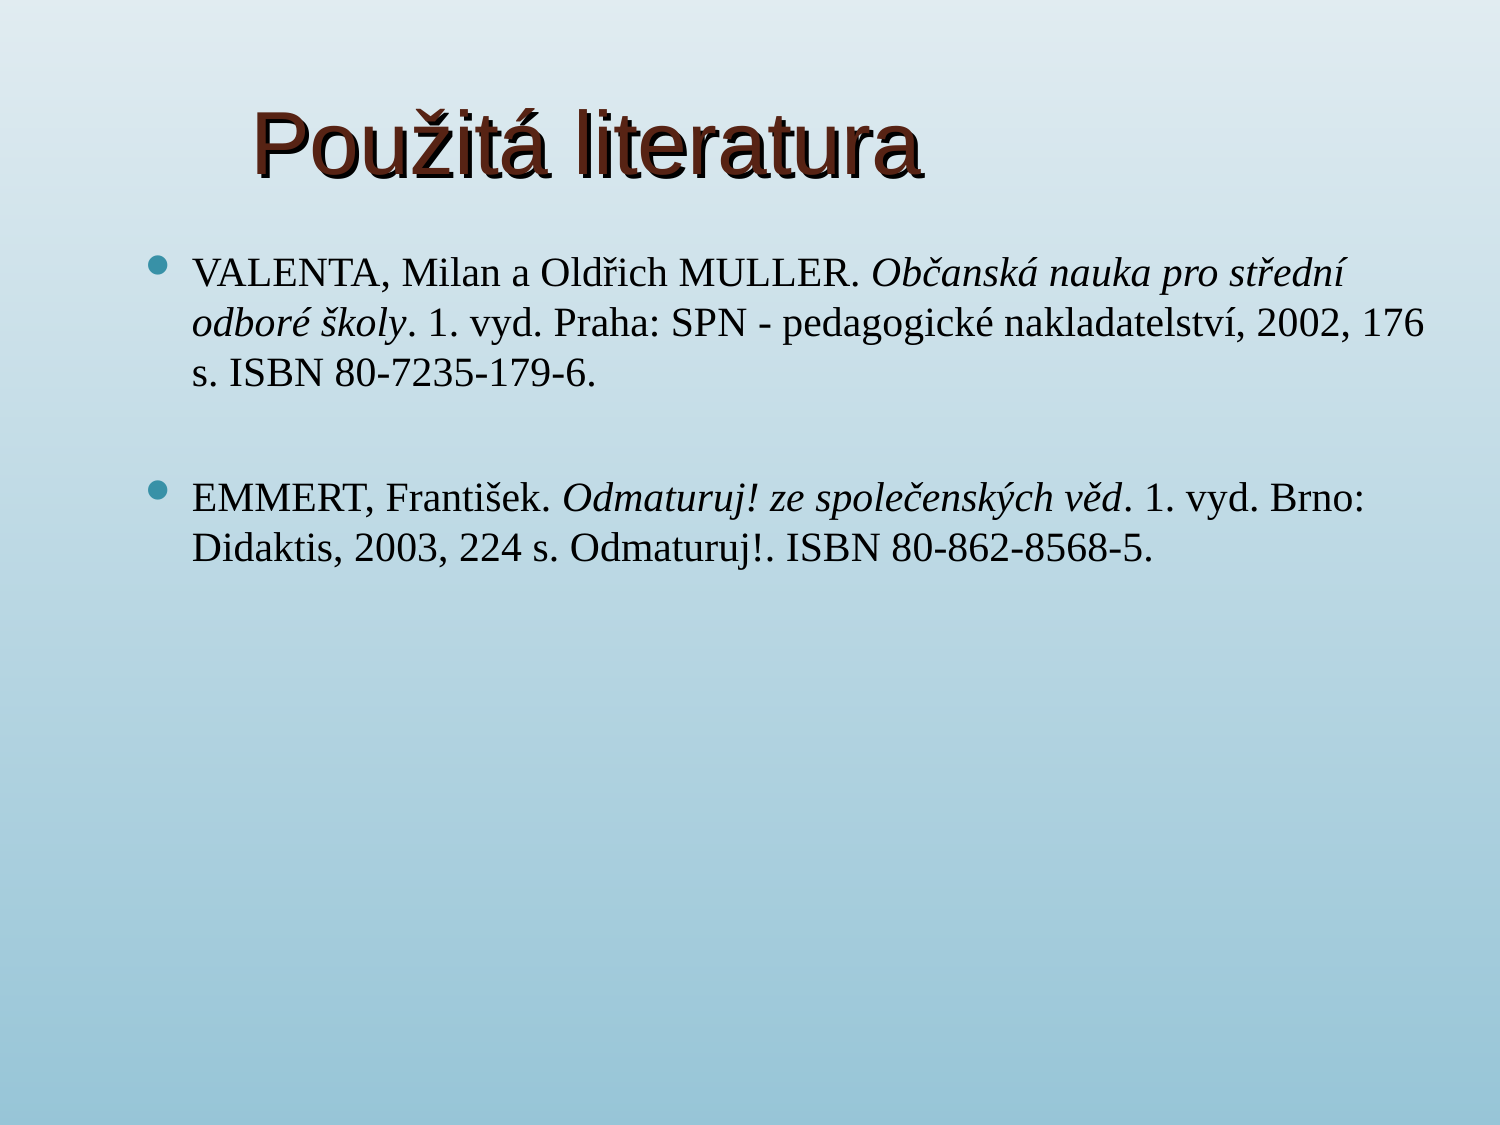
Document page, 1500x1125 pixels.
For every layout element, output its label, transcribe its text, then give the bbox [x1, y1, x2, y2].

list VALENTA, Milan a Oldřich MULLER. Občanská nauka pro střední odboré školy. 1. vyd. Praha: SPN - pedagogické nakladatelství, 2002, 176 s. ISBN 80-7235-179-6. EMMERT, František. Odmaturuj! ze společenských věd. 1. vyd. Brno: Didaktis, 2003, 224 s. Odmaturuj!. ISBN 80-862-8568-5. [117, 237, 1466, 1026]
title Použitá literatura [235, 45, 1466, 233]
